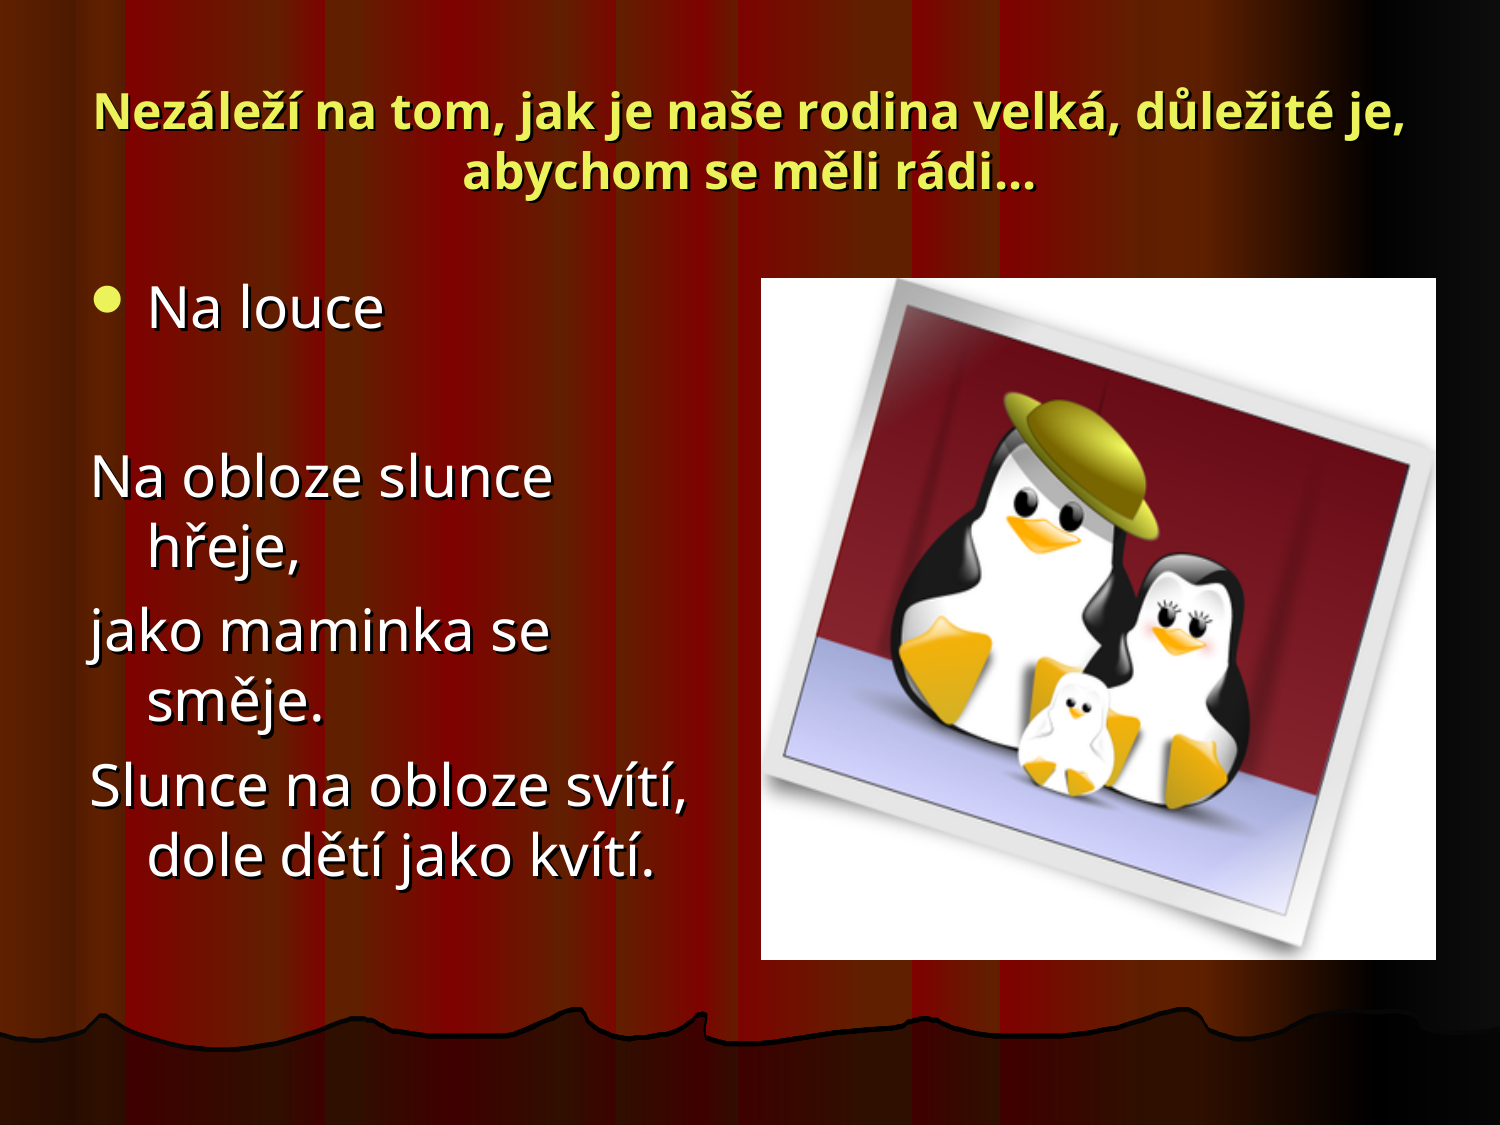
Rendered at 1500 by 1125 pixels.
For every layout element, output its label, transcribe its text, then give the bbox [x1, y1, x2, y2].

picture [761, 278, 1436, 960]
title Nezáleží na tom, jak je naše rodina velká, důležité je, abychom se měli rádi... [75, 45, 1426, 233]
list Na louce Na obloze slunce hřeje, jako maminka se směje. Slunce na obloze svítí, dole dětí jako kvítí. [75, 262, 738, 1006]
